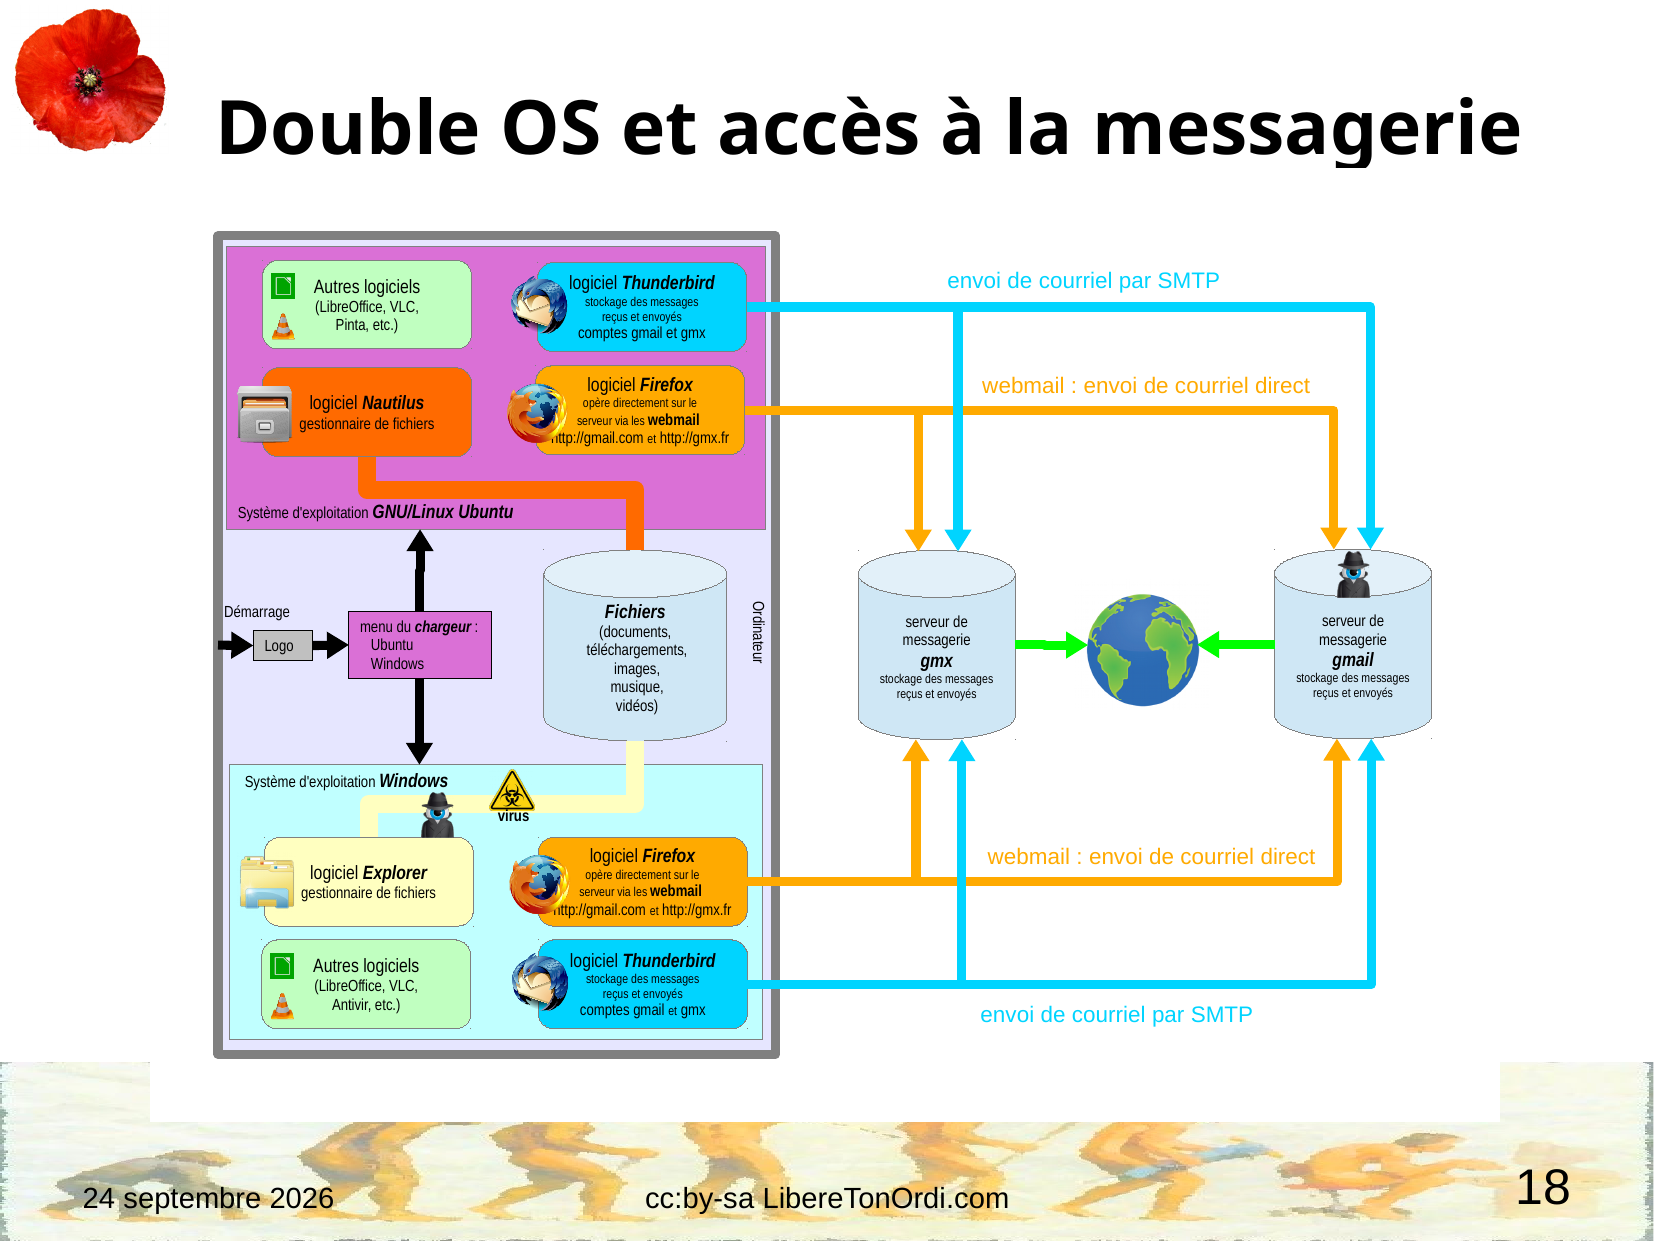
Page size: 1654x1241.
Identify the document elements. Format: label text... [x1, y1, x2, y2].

title Double OS et accès à la messagerie [168, 49, 1571, 201]
picture [11, 5, 169, 154]
picture [0, 167, 1654, 1241]
